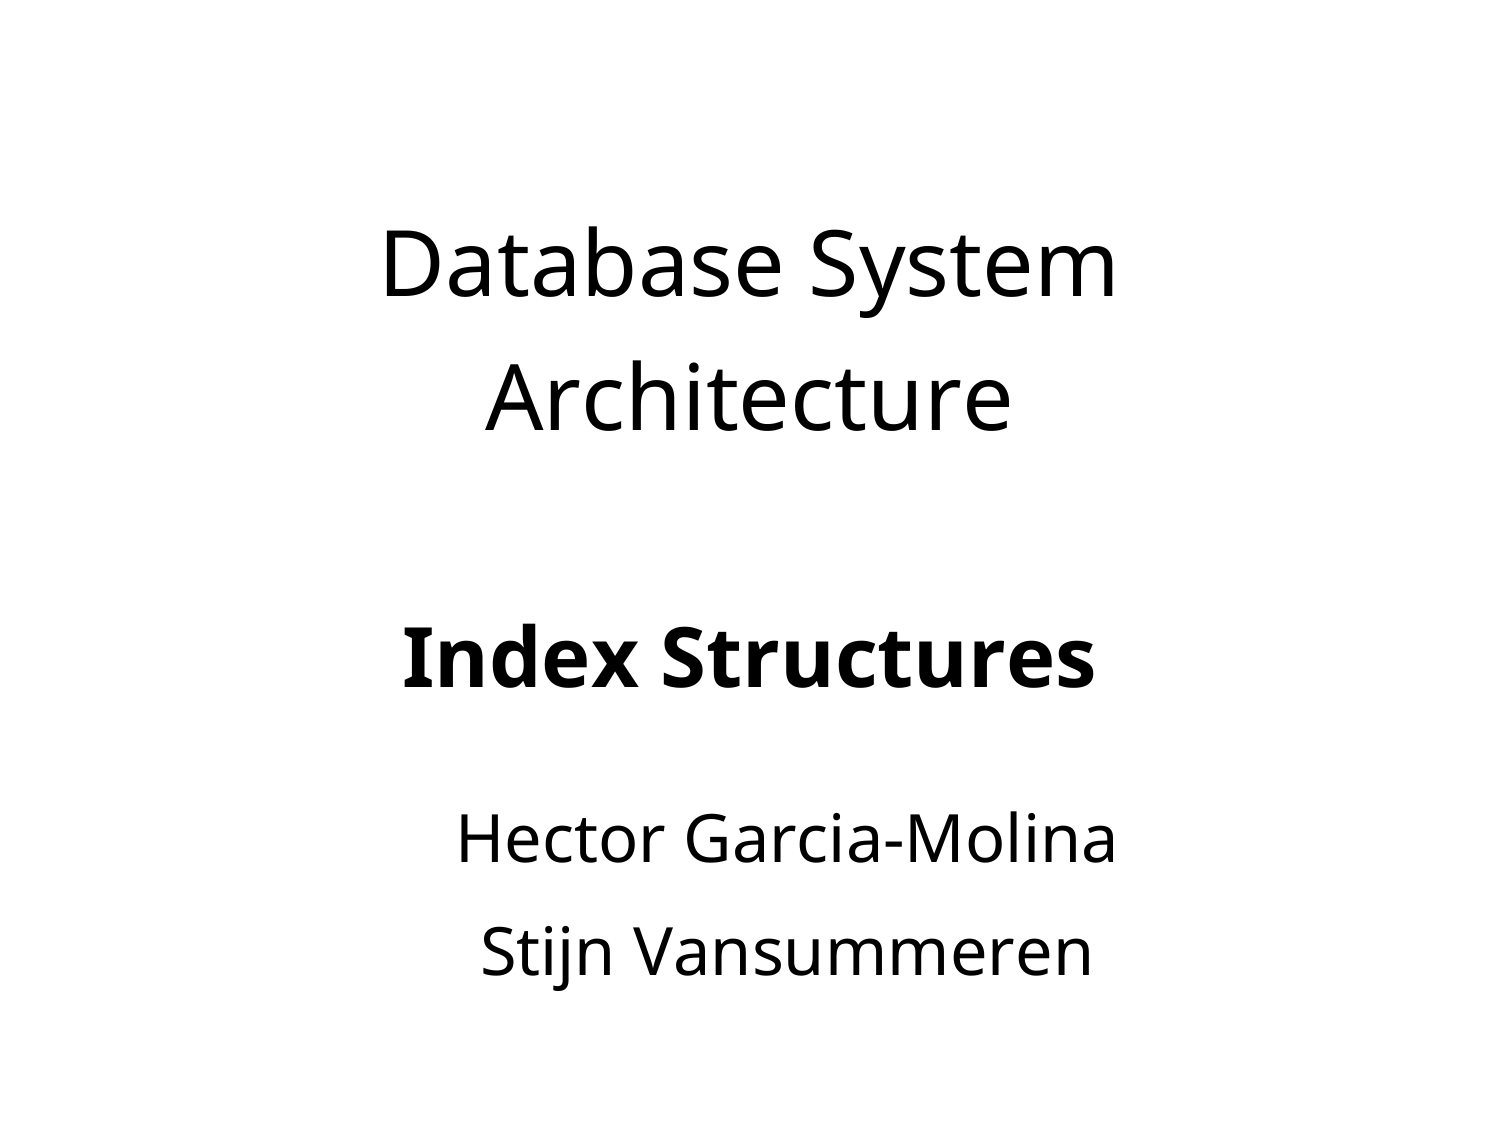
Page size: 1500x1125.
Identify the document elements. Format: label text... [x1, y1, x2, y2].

title Database System Architecture Index Structures [112, 169, 1388, 733]
subtitle Hector Garcia-Molina Stijn Vansummeren [225, 776, 1276, 970]
